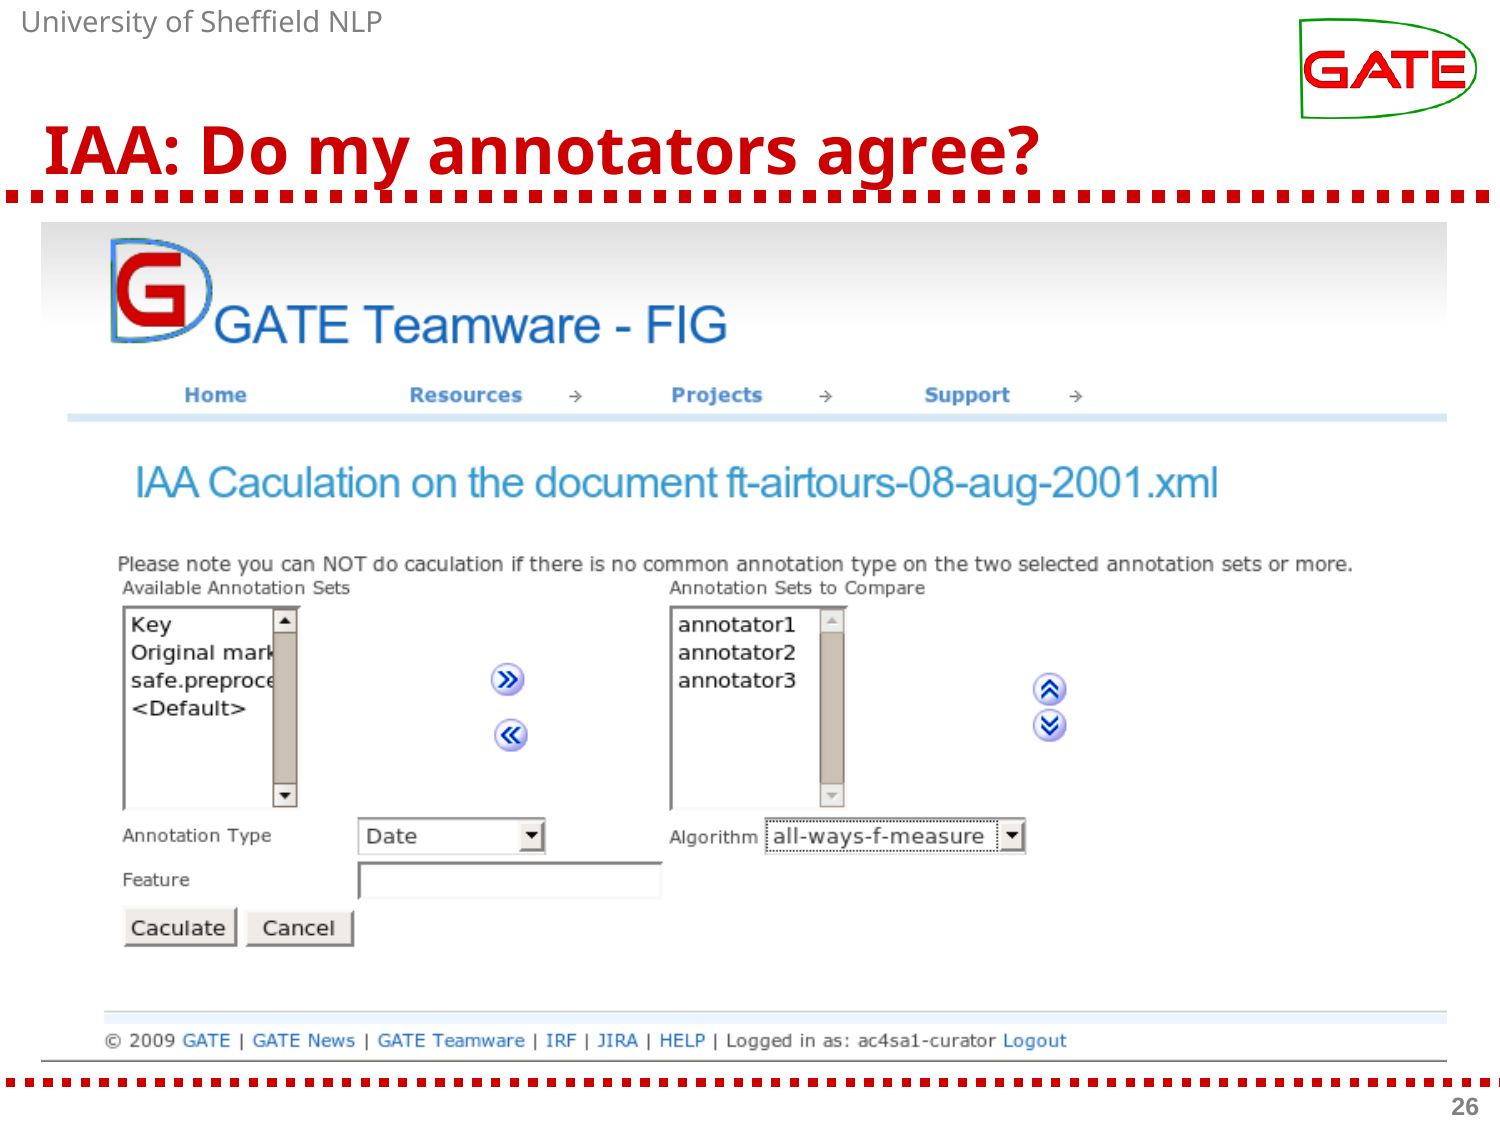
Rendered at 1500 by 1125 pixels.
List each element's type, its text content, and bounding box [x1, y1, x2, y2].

picture [41, 222, 1447, 1062]
picture [1299, 18, 1477, 119]
text_box <number> [1144, 1082, 1495, 1125]
title IAA: Do my annotators agree? [29, 19, 1188, 195]
